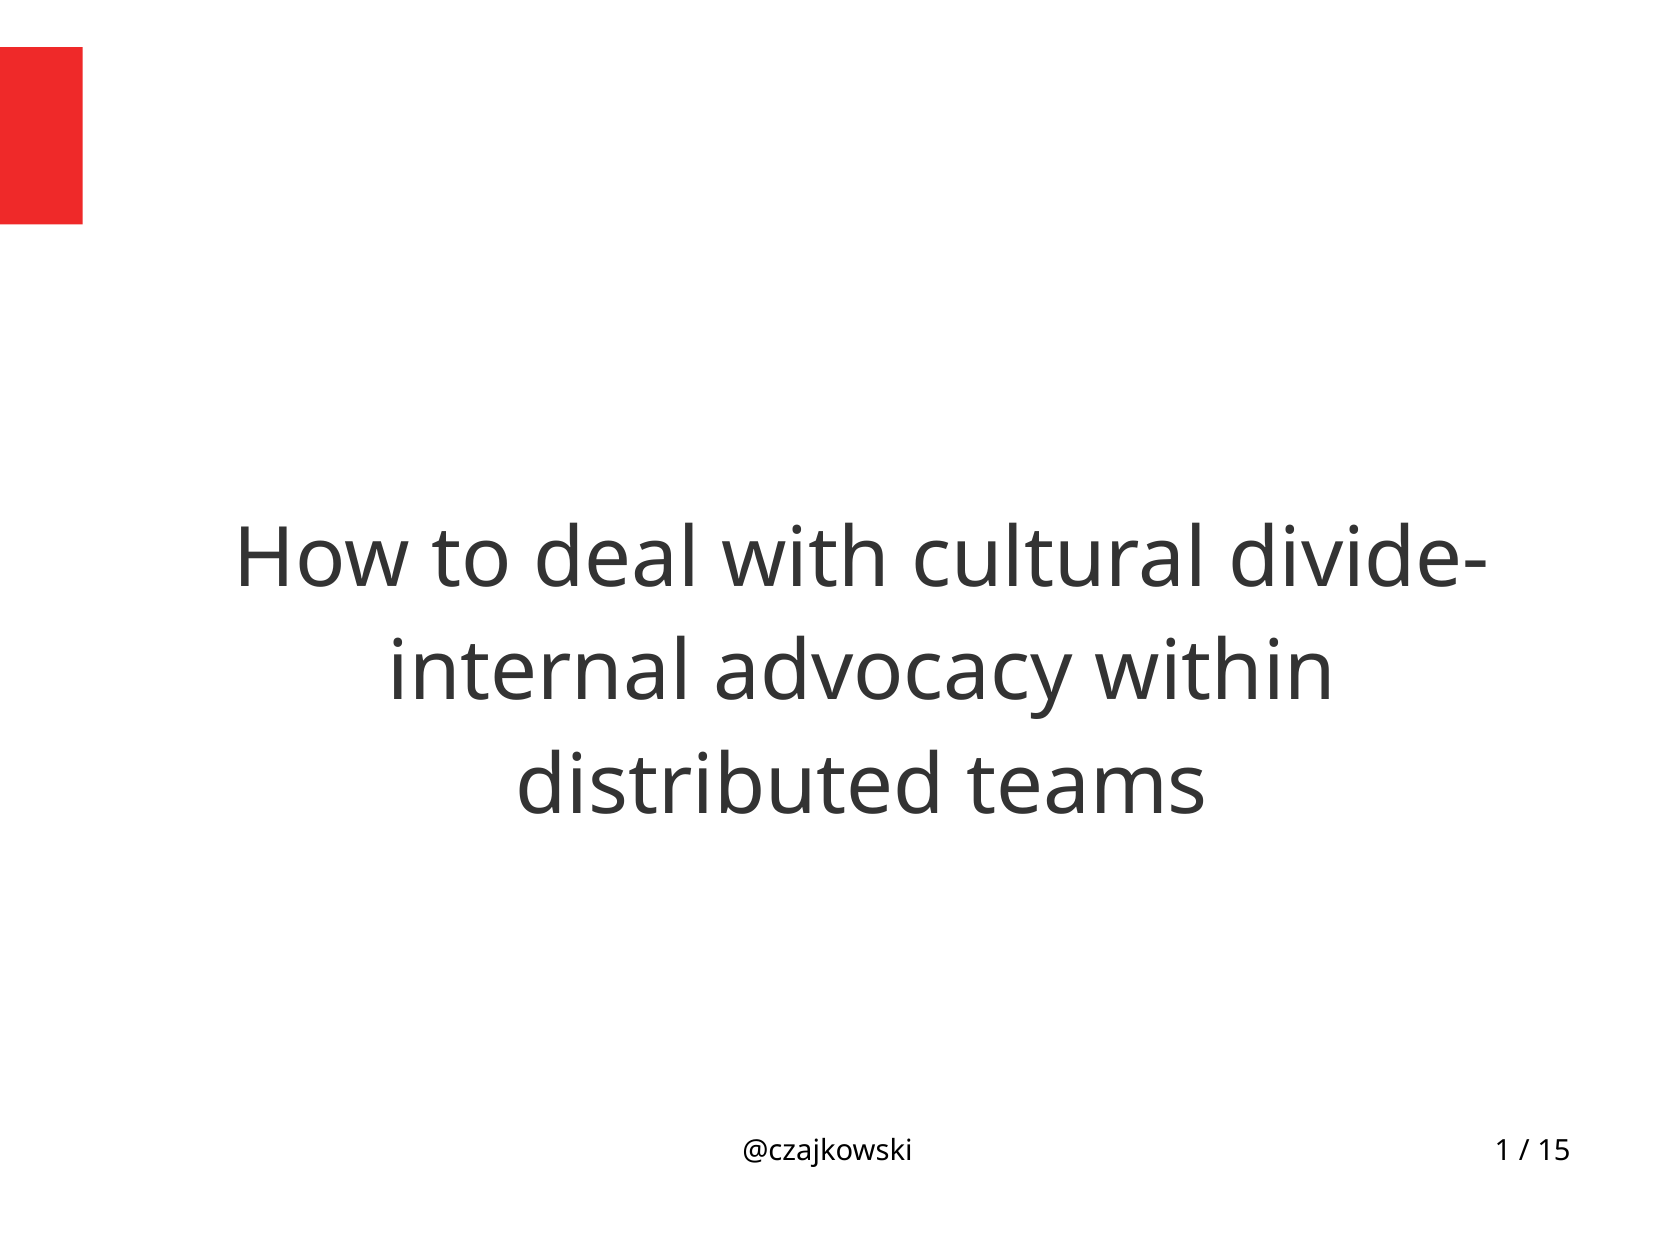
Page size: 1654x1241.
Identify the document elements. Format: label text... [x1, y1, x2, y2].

list How to deal with cultural divide- internal advocacy within distributed teams [118, 354, 1536, 1074]
